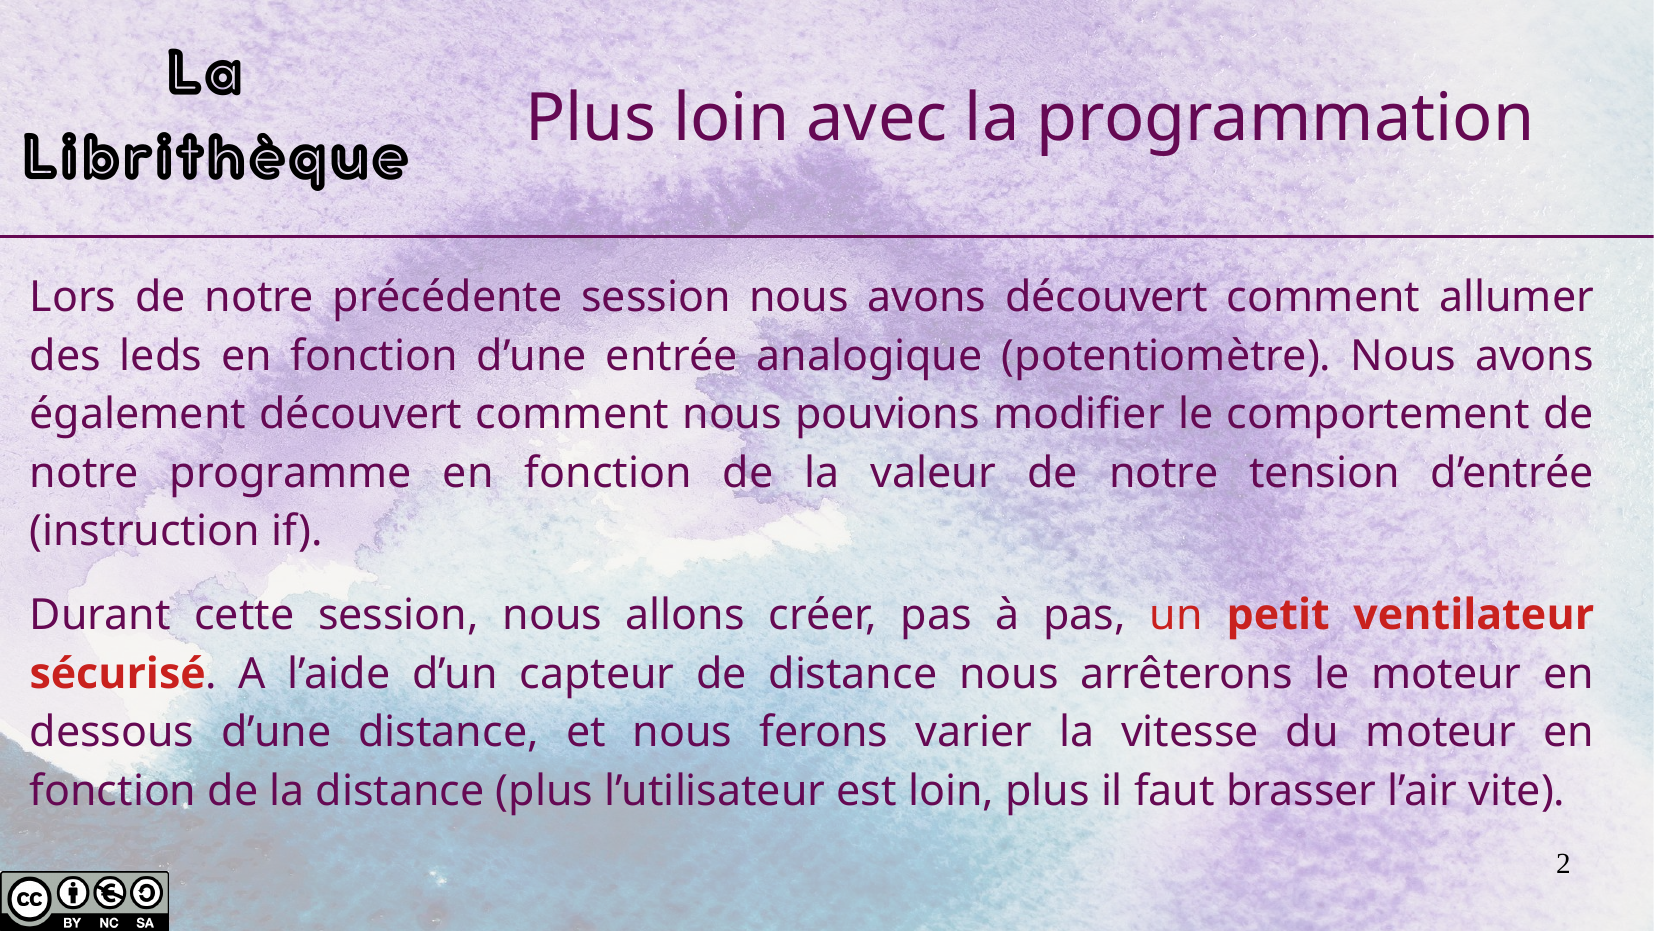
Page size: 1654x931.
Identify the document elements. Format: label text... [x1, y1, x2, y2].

picture [0, 871, 169, 931]
picture [4, 46, 431, 193]
list Lors de notre précédente session nous avons découvert comment allumer des leds en fonction d’une entrée analogique (potentiomètre). Nous avons également découvert comment nous pouvions modifier le comportement de notre programme en fonction de la valeur de notre tension d’entrée (instruction if). Durant cette session, nous allons créer, pas à pas, un petit ventilateur sécurisé. A l’aide d’un capteur de distance nous arrêterons le moteur en dessous d’une distance, et nous ferons varier la vitesse du moteur en fonction de la distance (plus l’utilisateur est loin, plus il faut brasser l’air vite). [29, 265, 1595, 827]
title Plus loin avec la programmation [437, 37, 1624, 193]
